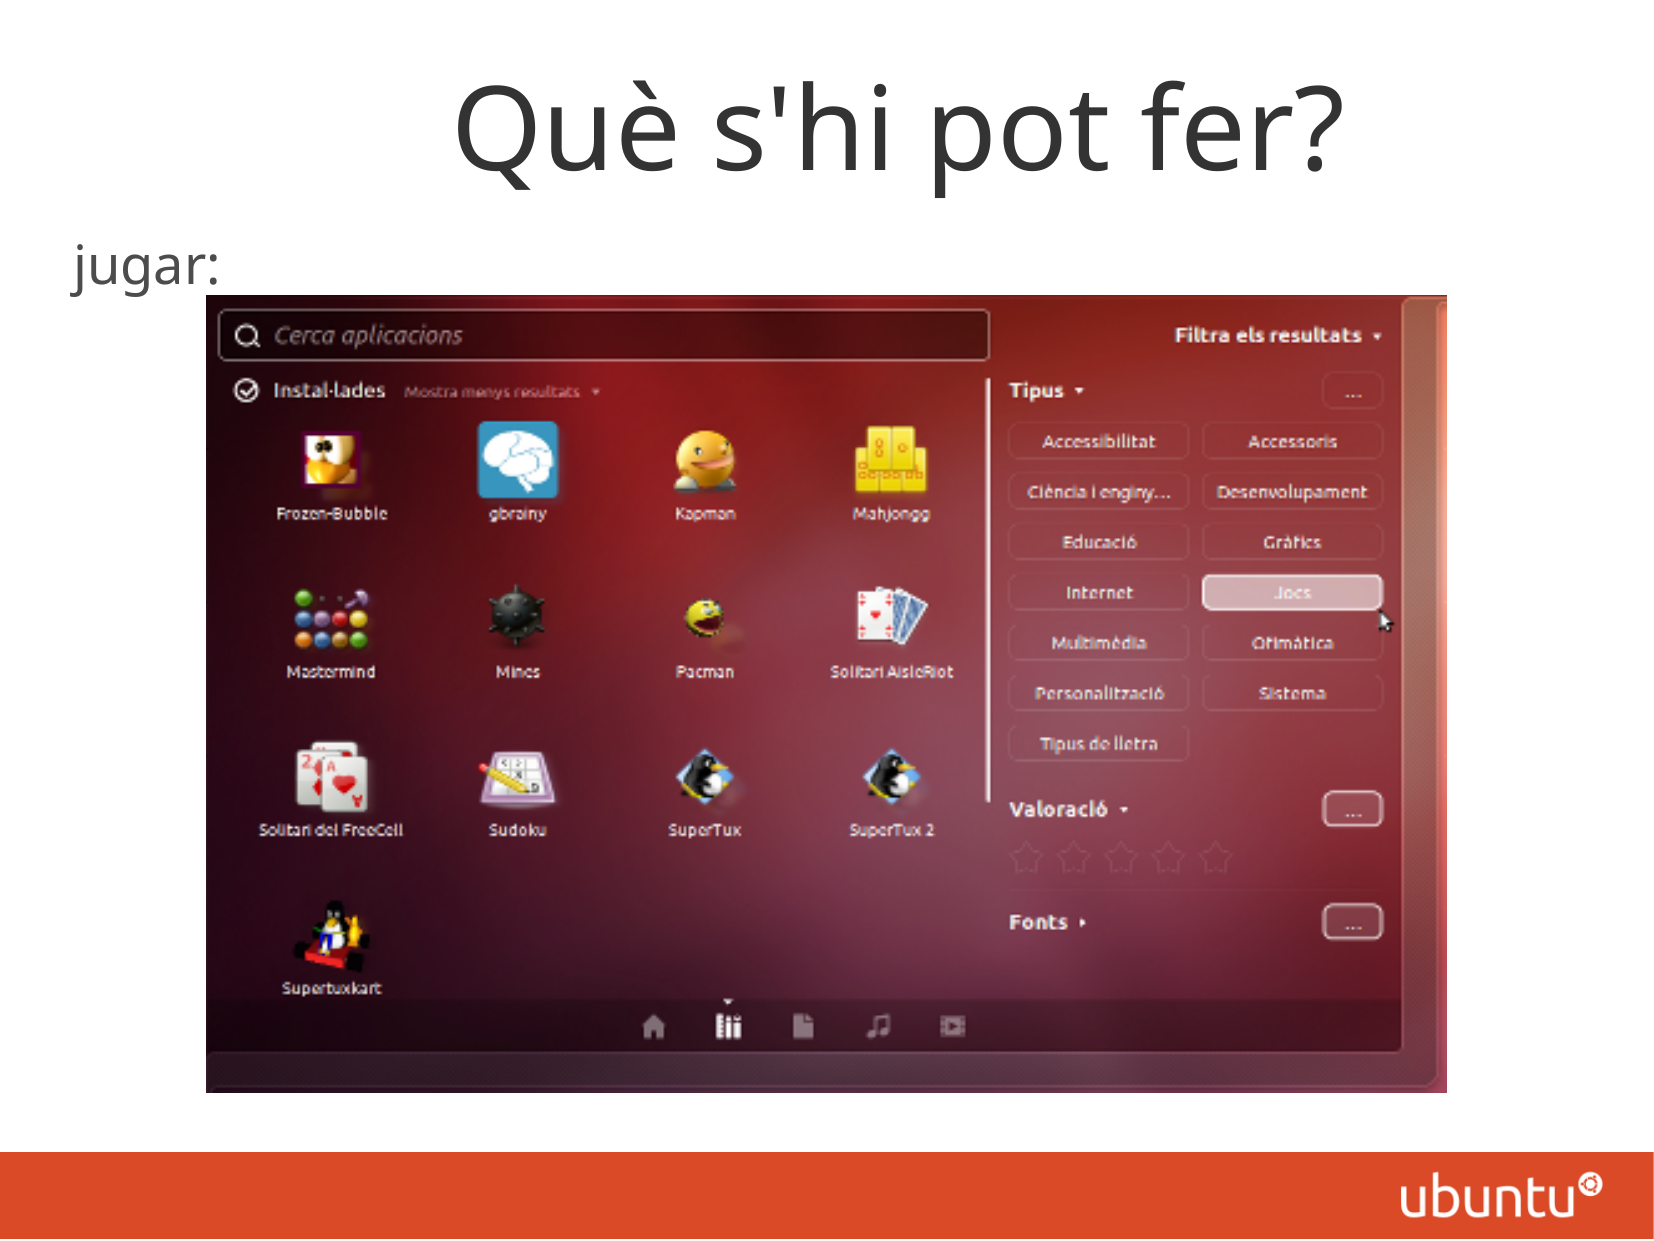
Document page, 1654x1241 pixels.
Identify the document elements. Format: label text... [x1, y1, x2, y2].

title Què s'hi pot fer? [55, 29, 1595, 237]
text_box jugar: [59, 226, 1625, 1063]
picture [206, 295, 1447, 1093]
picture [0, 1152, 1654, 1239]
